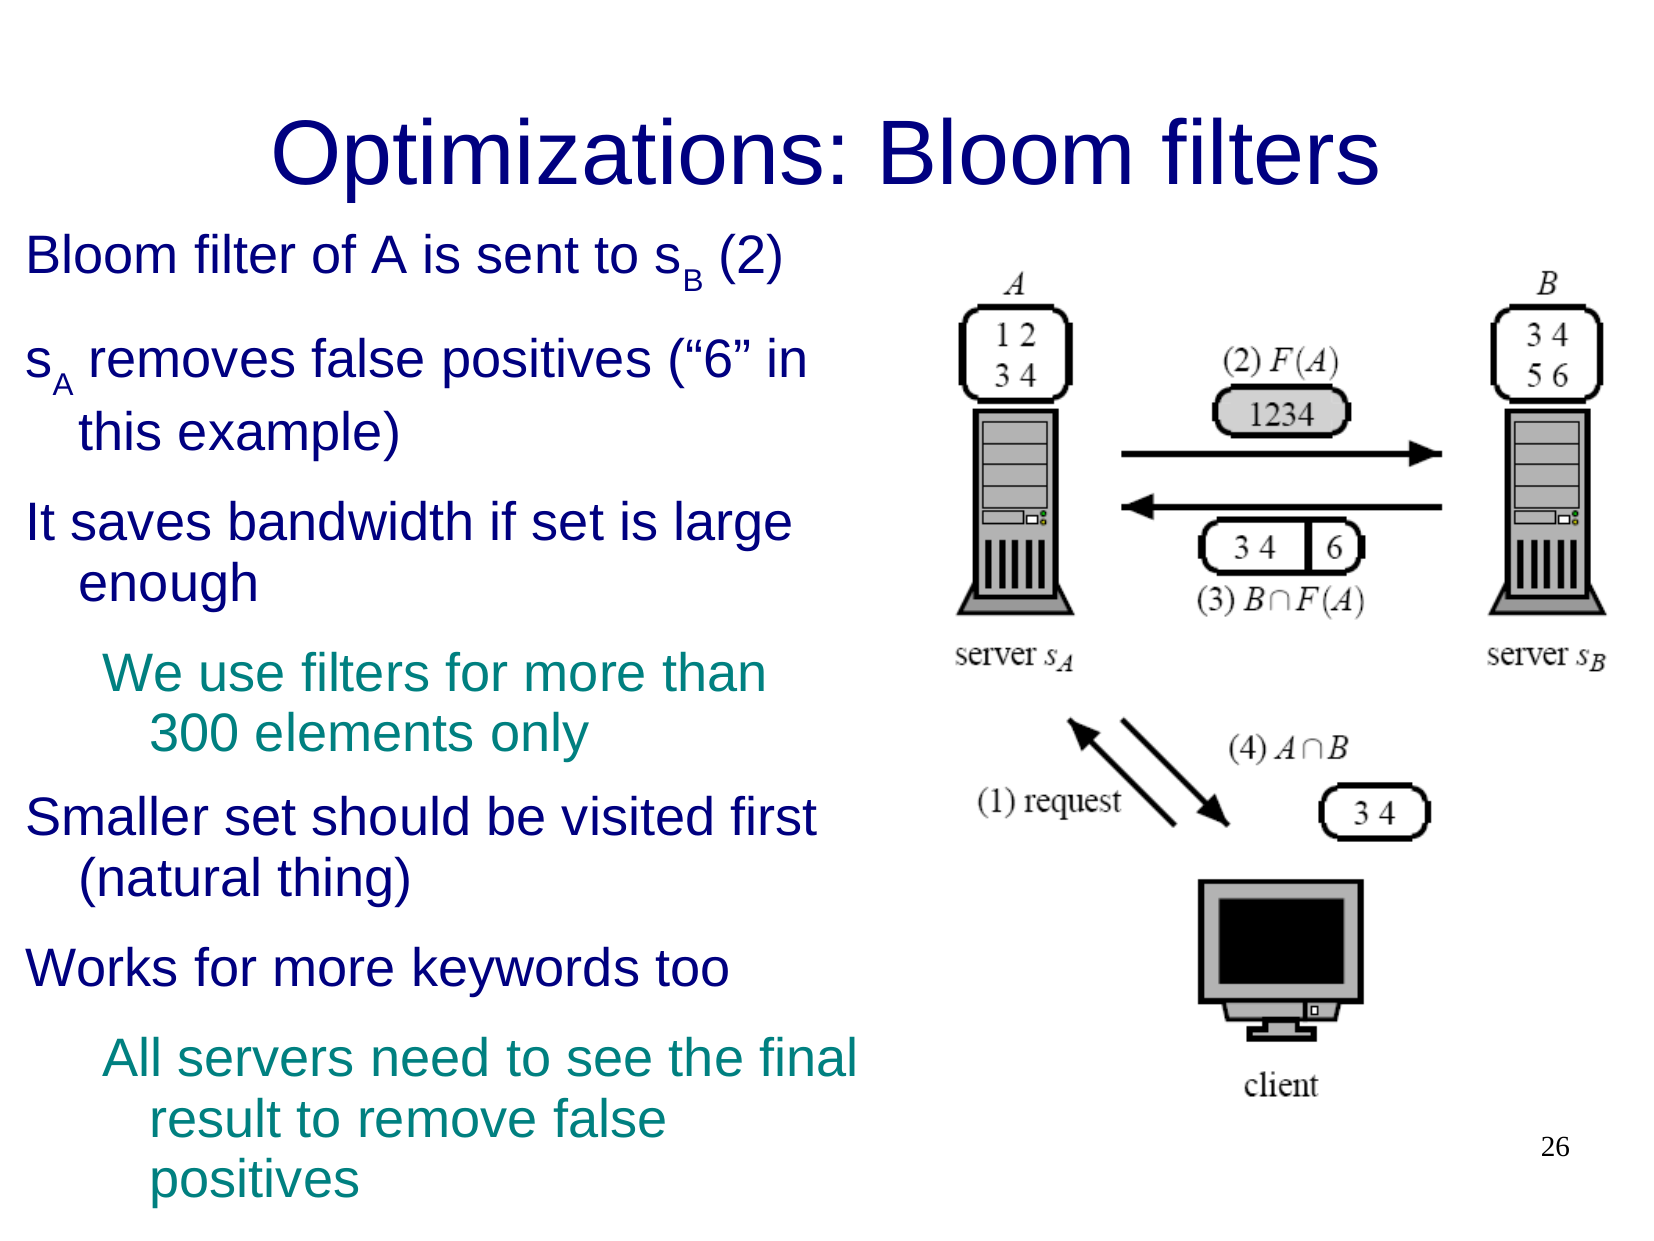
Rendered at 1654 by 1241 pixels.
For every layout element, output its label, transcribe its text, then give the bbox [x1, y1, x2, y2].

picture [937, 262, 1616, 1104]
list Bloom filter of A is sent to sB (2) sA removes false positives (“6” in this example) It saves bandwidth if set is large enough We use filters for more than 300 elements only Smaller set should be visited first (natural thing) Works for more keywords too All servers need to see the final result to remove false positives [7, 225, 863, 1209]
title Optimizations: Bloom filters [82, 49, 1571, 257]
